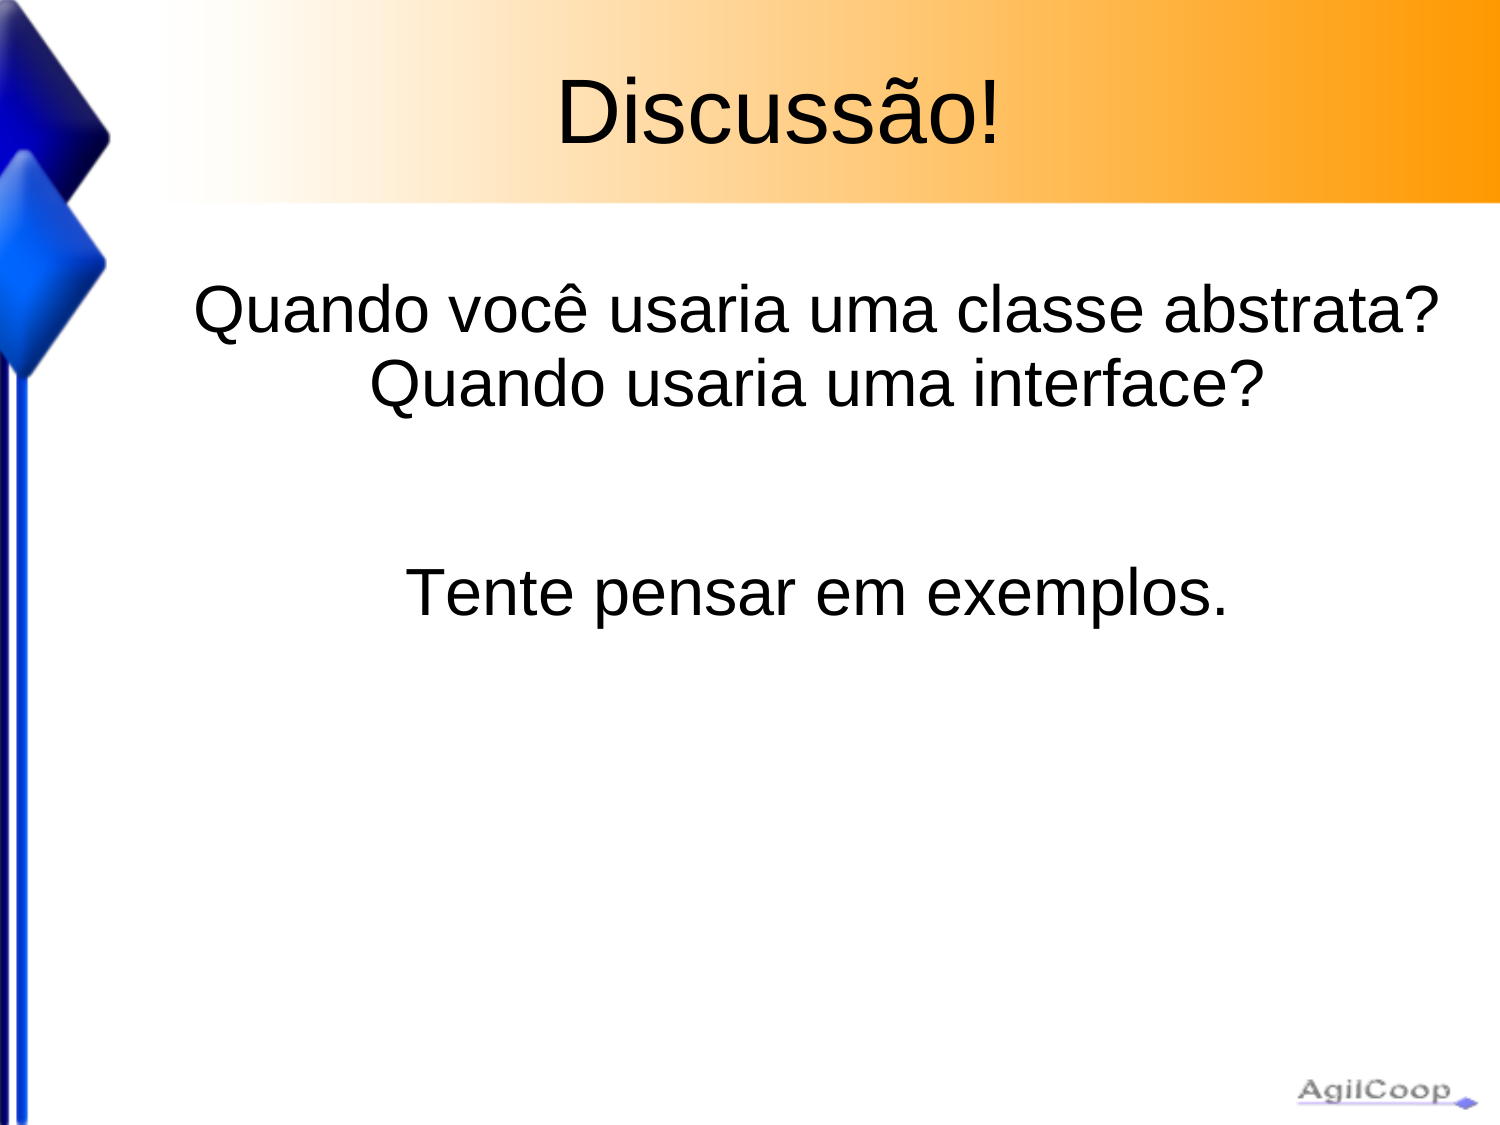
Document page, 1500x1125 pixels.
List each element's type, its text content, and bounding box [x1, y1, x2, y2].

list Quando você usaria uma classe abstrata?Quando usaria uma interface? Tente pensar em exemplos. [118, 271, 1447, 1108]
title Discussão! [82, 8, 1477, 216]
picture [0, 0, 1500, 1125]
